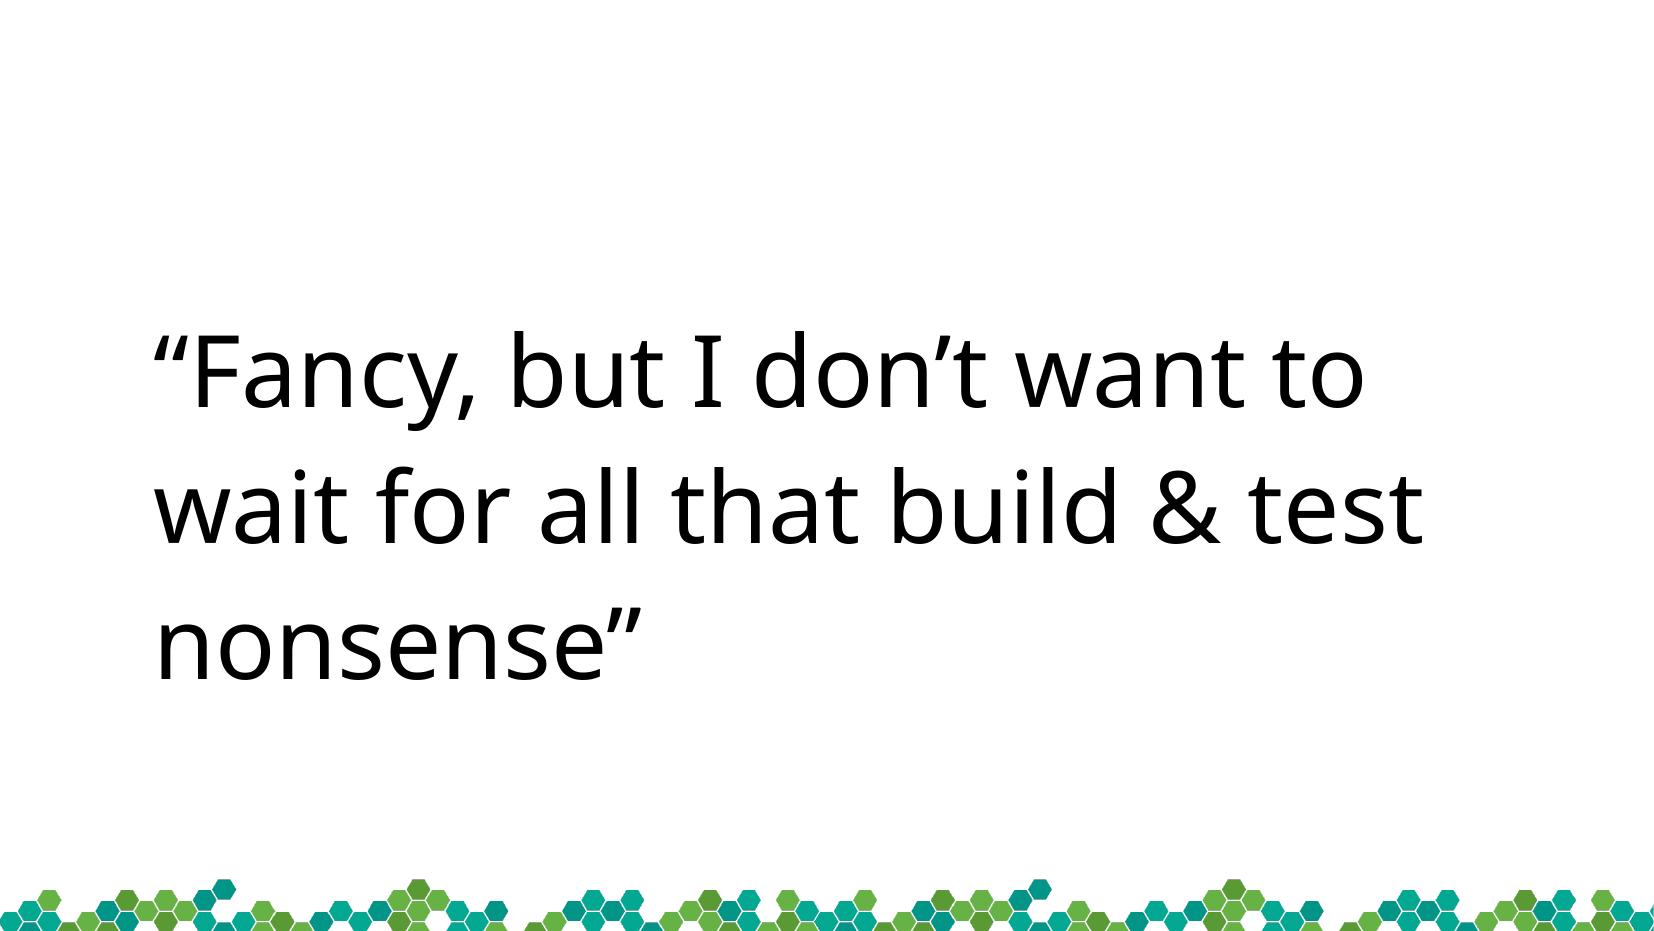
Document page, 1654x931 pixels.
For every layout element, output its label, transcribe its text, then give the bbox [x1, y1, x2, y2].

picture [0, 871, 1654, 931]
list “Fancy, but I don’t want to wait for all that build & test nonsense” [82, 300, 1571, 758]
